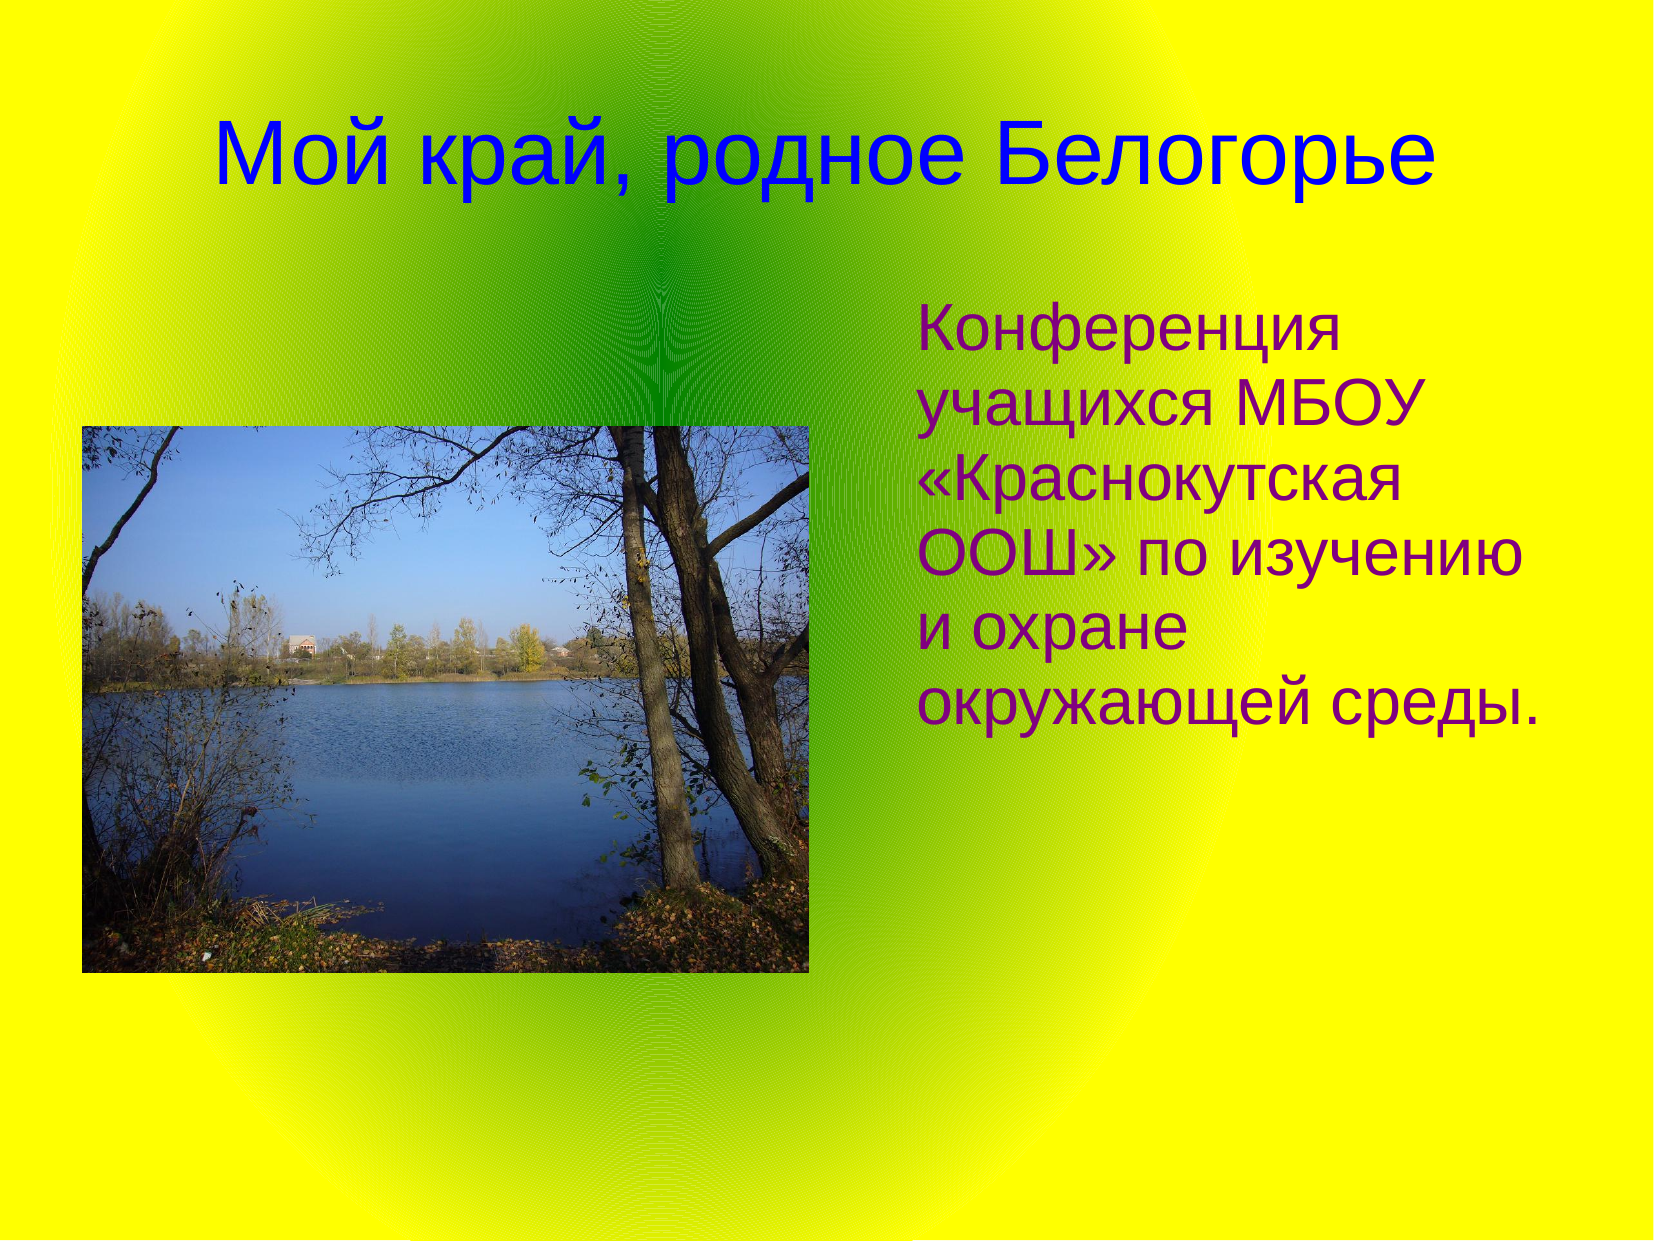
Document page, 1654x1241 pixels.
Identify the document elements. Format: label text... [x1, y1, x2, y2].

picture [82, 426, 809, 973]
list Конференция учащихся МБОУ «Краснокутская ООШ» по изучению и охране окружающей среды. [845, 290, 1572, 1109]
title Мой край, родное Белогорье [82, 49, 1571, 257]
